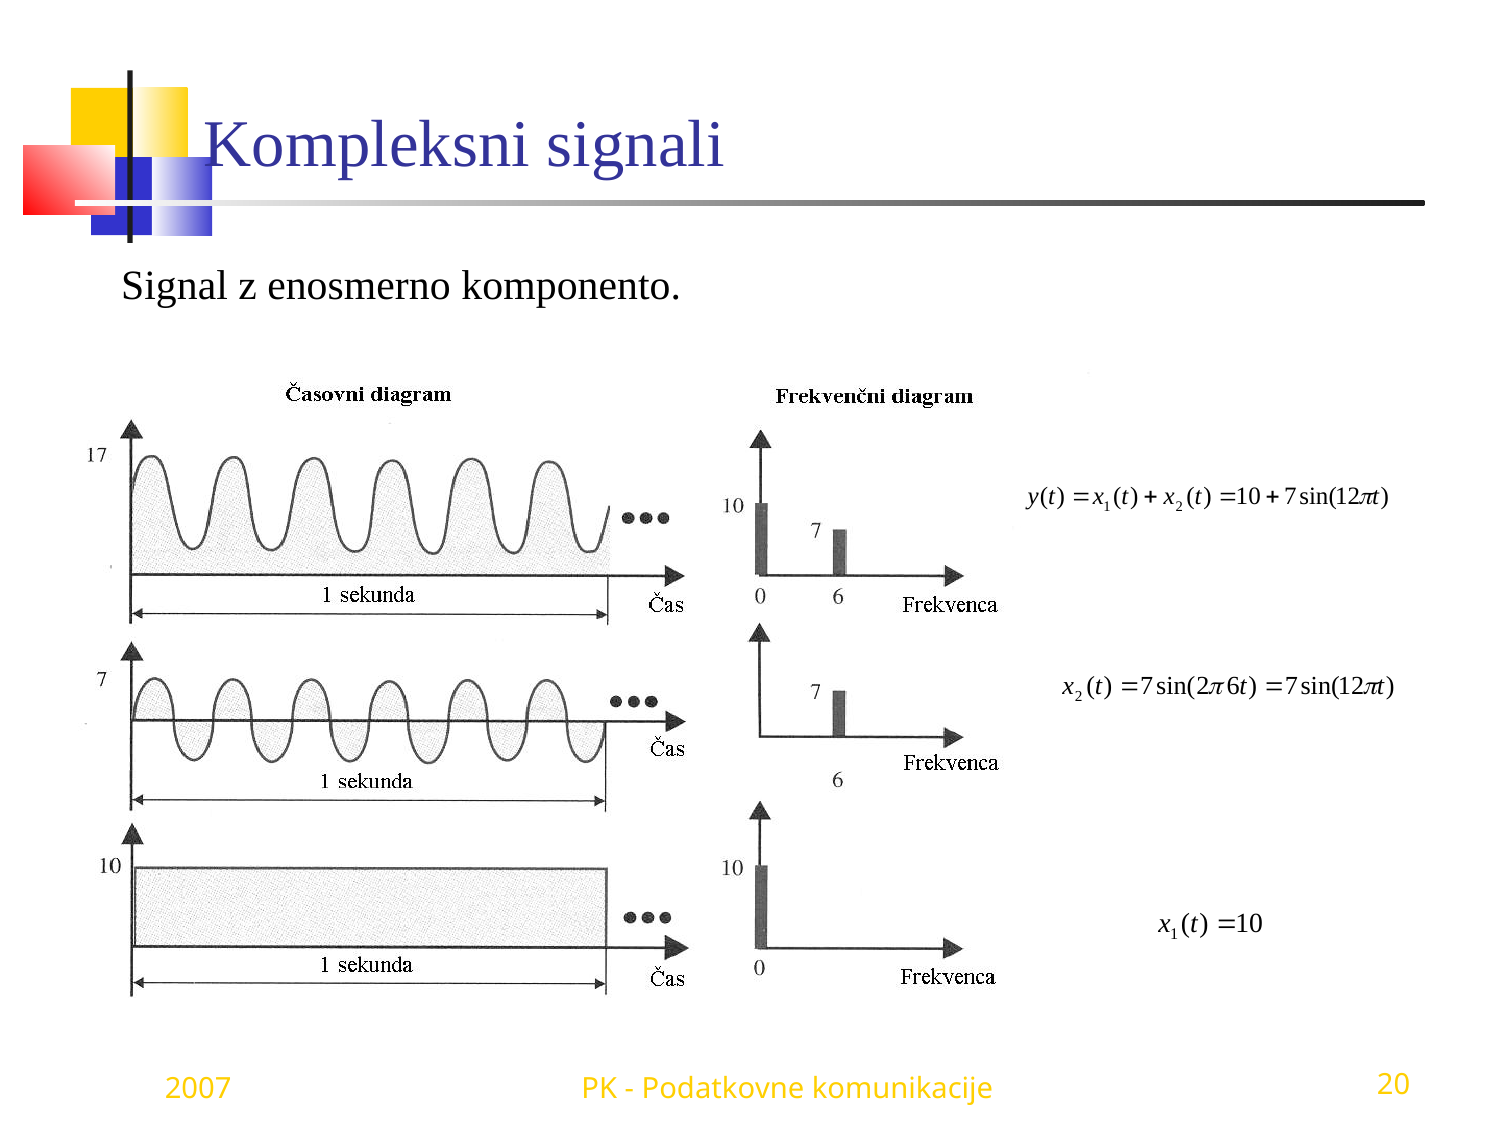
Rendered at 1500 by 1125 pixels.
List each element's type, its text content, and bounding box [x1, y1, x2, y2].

text_box PK - Podatkovne komunikacije [549, 1037, 1026, 1113]
title Kompleksni signali [188, 92, 1468, 188]
text_box <number> [1112, 1037, 1426, 1113]
list Signal z enosmerno komponento. [50, 249, 747, 1007]
text_box [1057, 668, 1400, 745]
text_box [1152, 905, 1269, 981]
text_box 2007 [150, 1037, 463, 1113]
picture [62, 337, 1092, 1013]
chart [1021, 479, 1393, 516]
